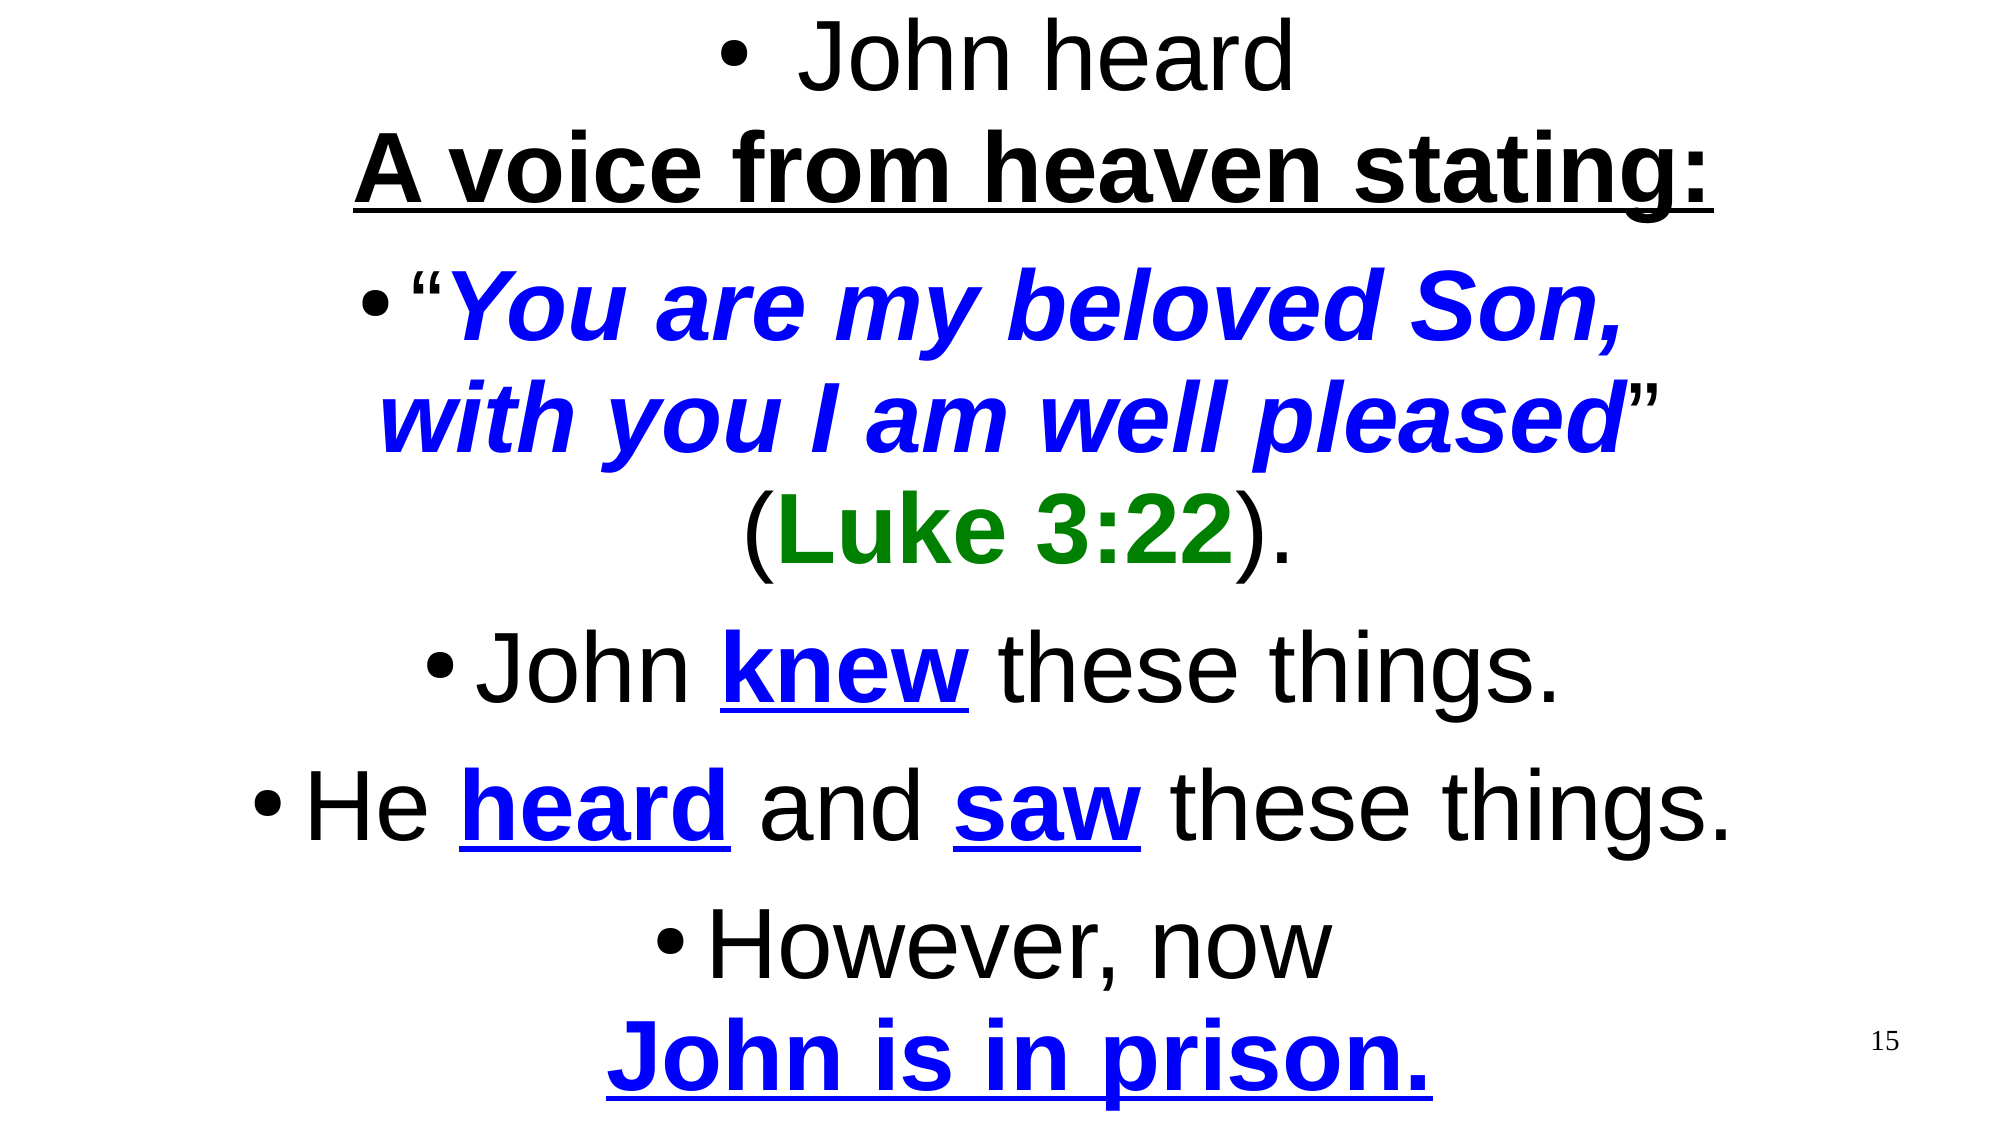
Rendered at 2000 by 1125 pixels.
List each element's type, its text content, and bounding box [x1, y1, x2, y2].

list John heard A voice from heaven stating: “You are my beloved Son, with you I am well pleased” (Luke 3:22). John knew these things. He heard and saw these things. However, now John is in prison. [0, 0, 1996, 1123]
